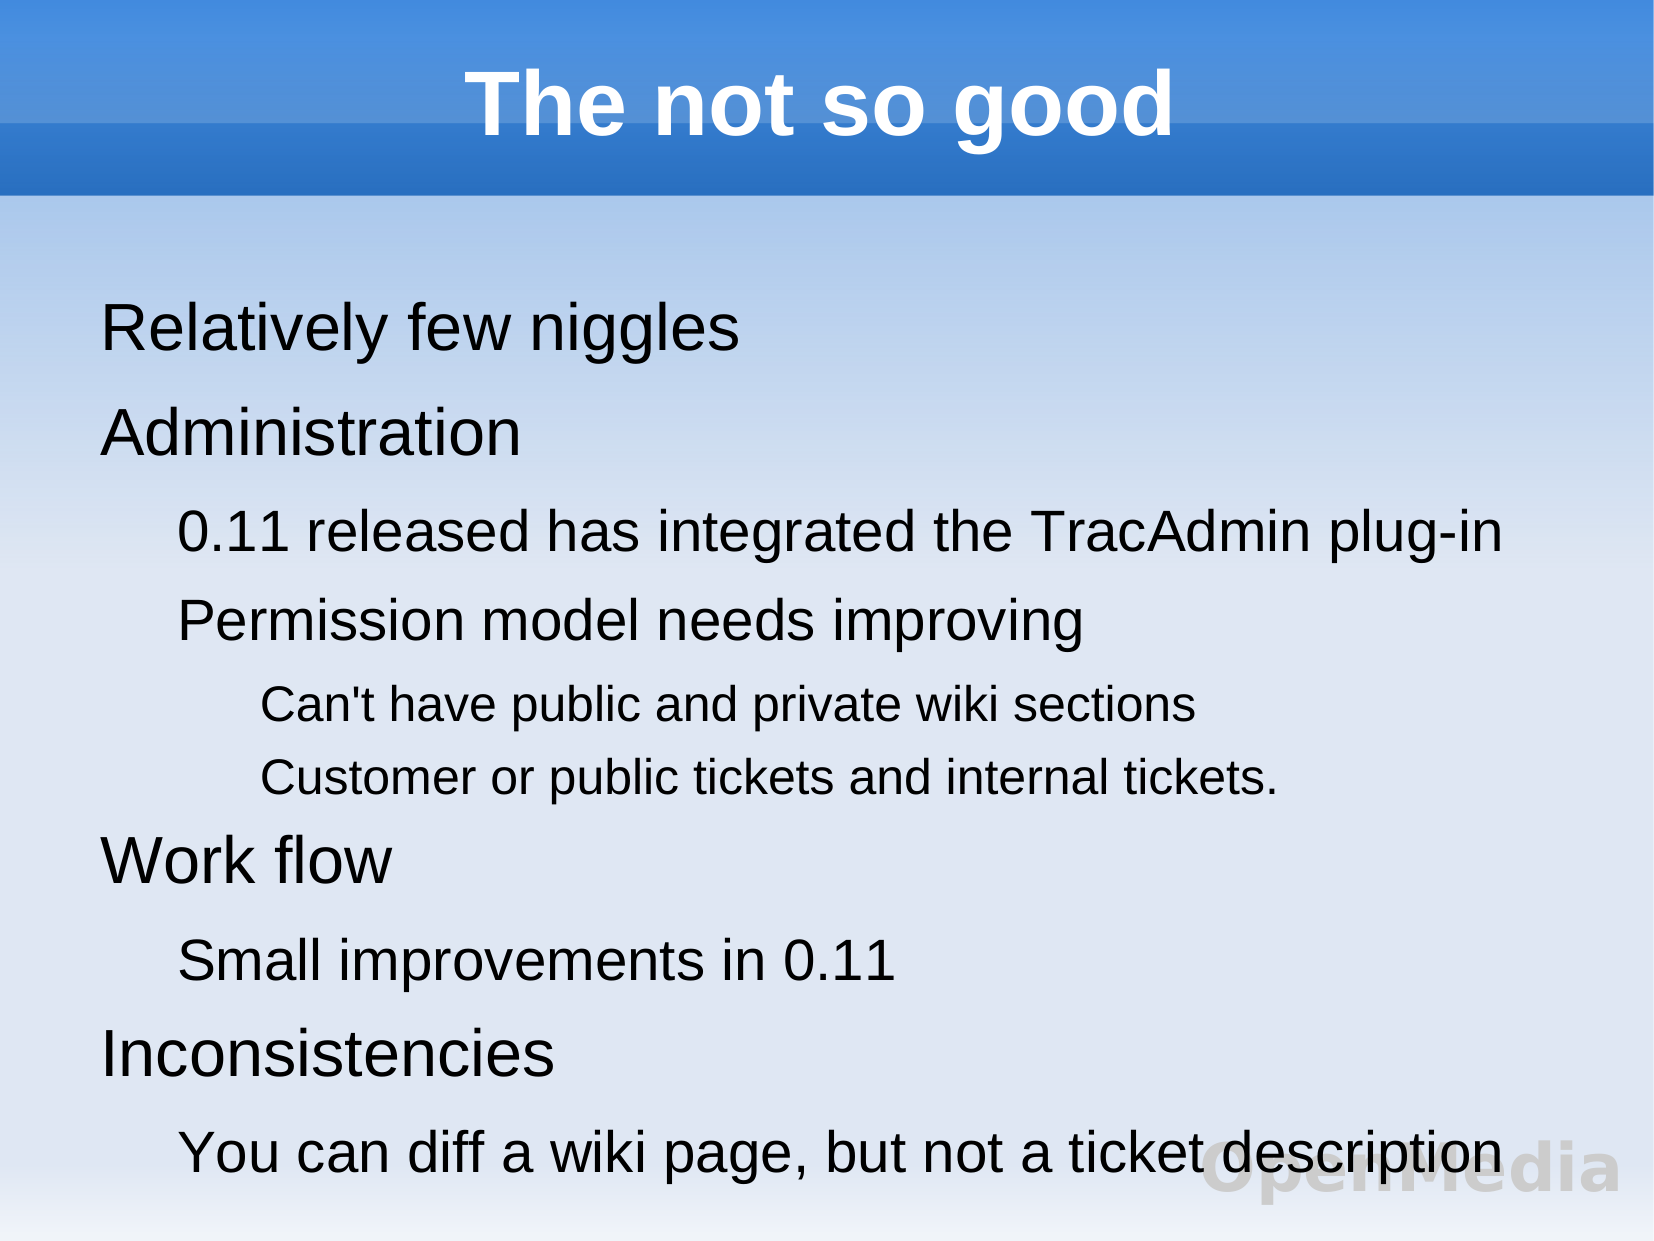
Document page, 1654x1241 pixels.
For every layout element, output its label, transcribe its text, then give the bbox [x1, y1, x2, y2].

title The not so good [76, 0, 1565, 208]
list Relatively few niggles Administration 0.11 released has integrated the TracAdmin plug-in Permission model needs improving Can't have public and private wiki sections Customer or public tickets and internal tickets. Work flow Small improvements in 0.11 Inconsistencies You can diff a wiki page, but not a ticket description [82, 290, 1571, 1186]
picture [0, 0, 1654, 1241]
